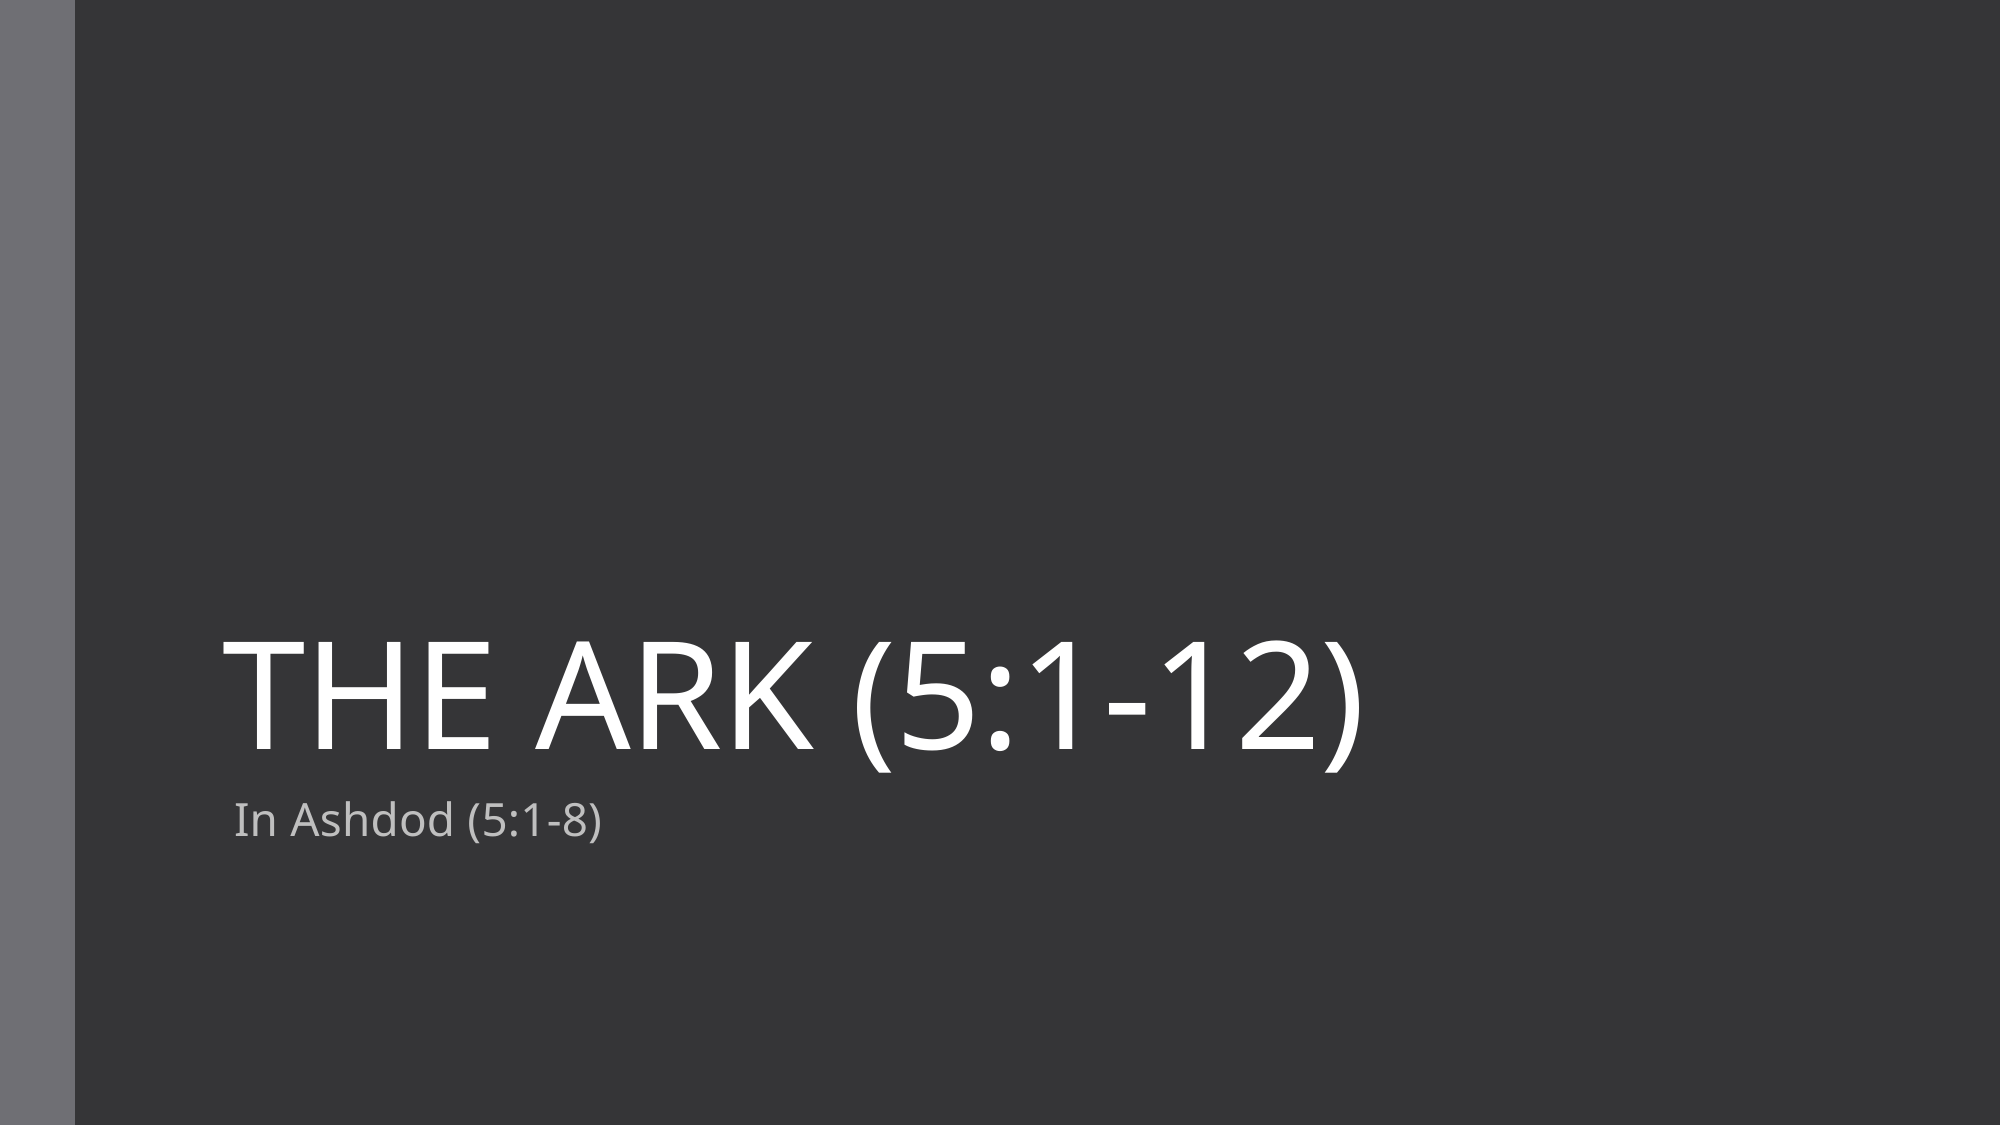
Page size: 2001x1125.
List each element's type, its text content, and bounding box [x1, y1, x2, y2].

title THE ARK (5:1-12) [206, 124, 1752, 787]
subtitle In Ashdod (5:1-8) [206, 787, 1752, 1066]
